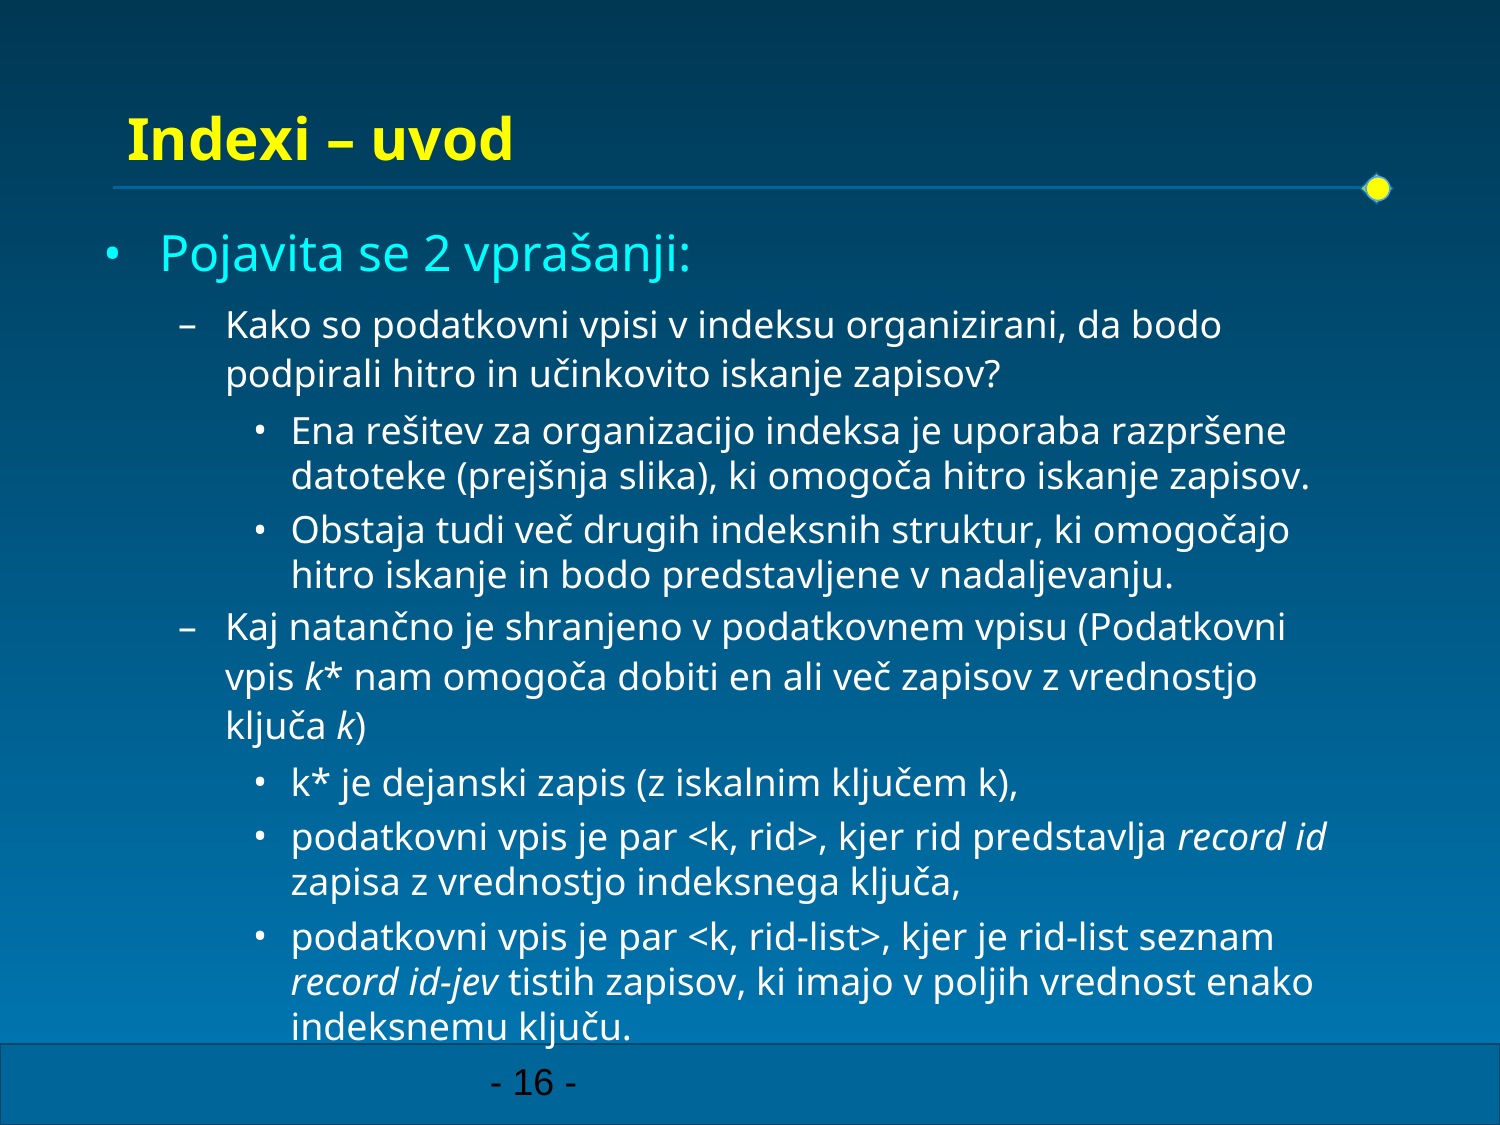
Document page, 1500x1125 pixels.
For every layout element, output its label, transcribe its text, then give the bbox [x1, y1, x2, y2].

title Indexi – uvod [112, 94, 1388, 181]
list Pojavita se 2 vprašanji: Kako so podatkovni vpisi v indeksu organizirani, da bodo podpirali hitro in učinkovito iskanje zapisov? Ena rešitev za organizacijo indeksa je uporaba razpršene datoteke (prejšnja slika), ki omogoča hitro iskanje zapisov. Obstaja tudi več drugih indeksnih struktur, ki omogočajo hitro iskanje in bodo predstavljene v nadaljevanju. Kaj natančno je shranjeno v podatkovnem vpisu (Podatkovni vpis k* nam omogoča dobiti en ali več zapisov z vrednostjo ključa k) k* je dejanski zapis (z iskalnim ključem k), podatkovni vpis je par <k, rid>, kjer rid predstavlja record id zapisa z vrednostjo indeksnega ključa, podatkovni vpis je par <k, rid-list>, kjer je rid-list seznam record id-jev tistih zapisov, ki imajo v poljih vrednost enako indeksnemu ključu. [88, 208, 1364, 1003]
